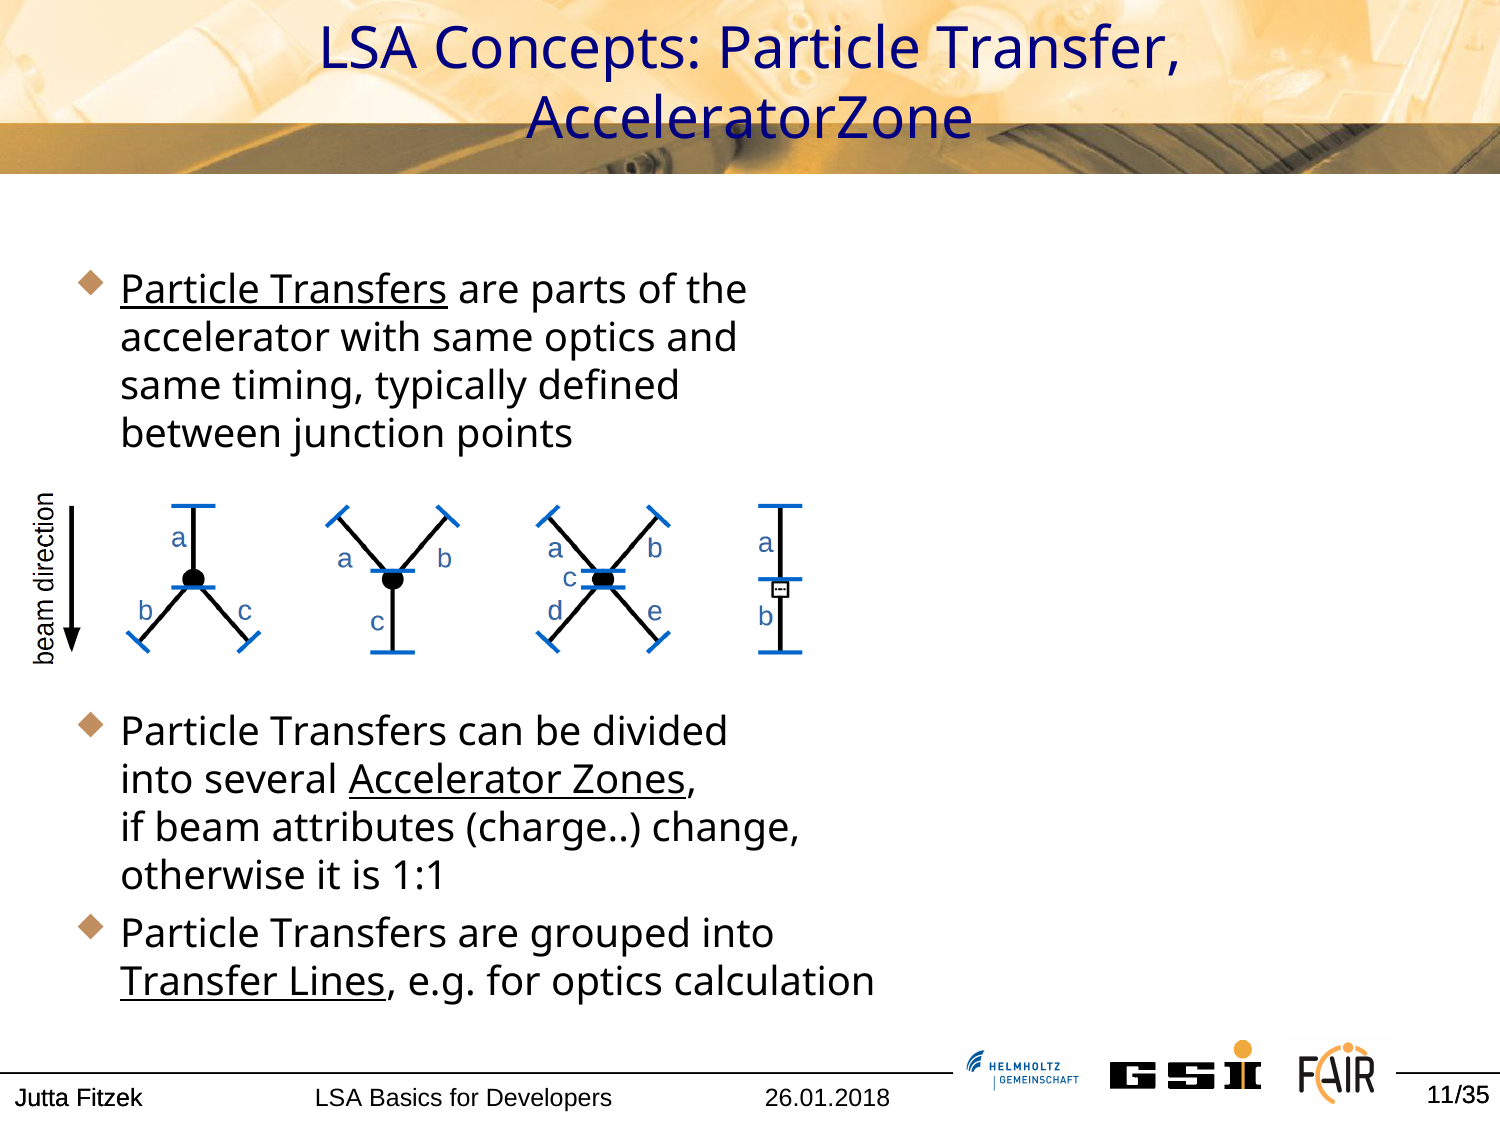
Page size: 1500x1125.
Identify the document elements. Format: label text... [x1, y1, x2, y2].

picture [1287, 1034, 1396, 1106]
title LSA Concepts: Particle Transfer, AcceleratorZone [75, 0, 1425, 174]
picture [0, 0, 1500, 175]
list Particle Transfers are parts of the accelerator with same optics and same timing, typically defined between junction points Particle Transfers can be divided into several Accelerator Zones, if beam attributes (charge..) change, otherwise it is 1:1 Particle Transfers are grouped into Transfer Lines, e.g. for optics calculation [75, 263, 1426, 1006]
picture [22, 484, 812, 670]
picture [960, 1046, 1084, 1095]
picture [1110, 1040, 1261, 1089]
